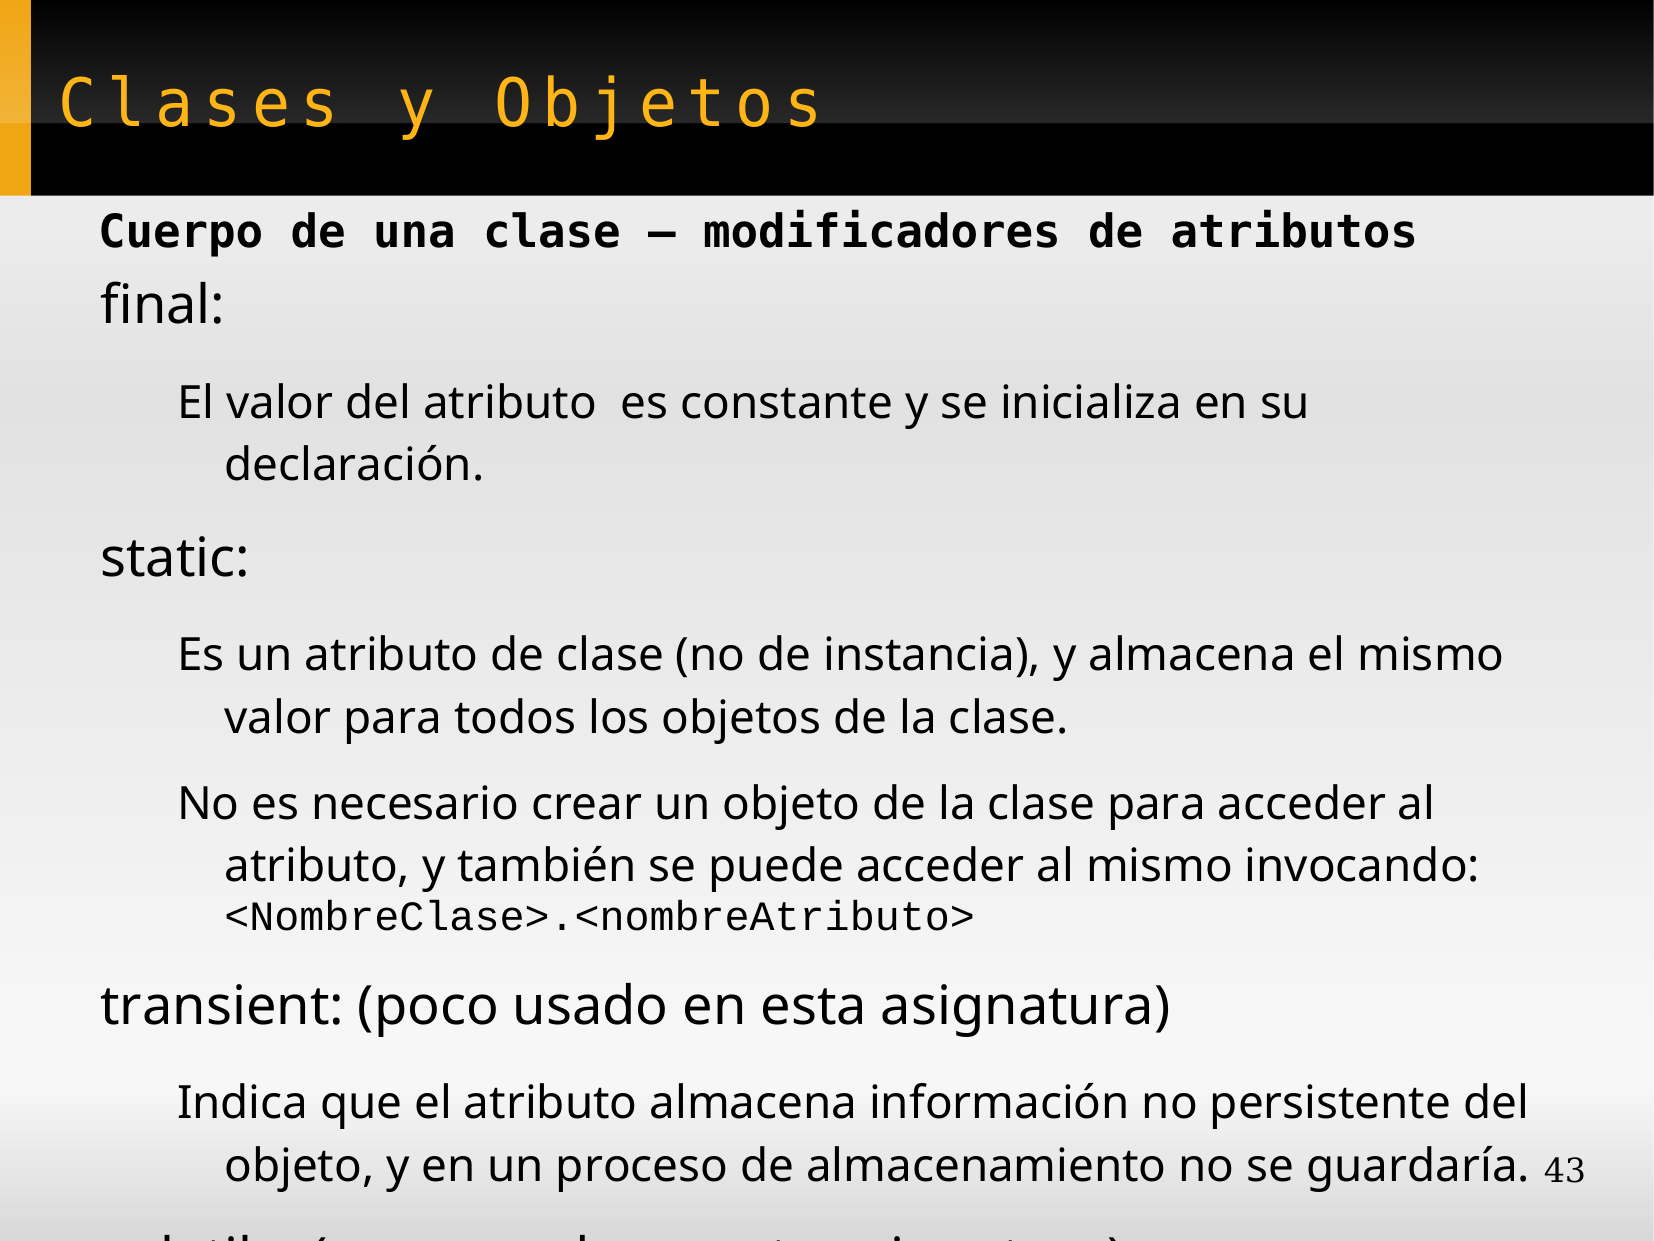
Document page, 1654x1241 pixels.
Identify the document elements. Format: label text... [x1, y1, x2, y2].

text_box Cuerpo de una clase – modificadores de atributos [83, 197, 1433, 266]
list final: El valor del atributo es constante y se inicializa en su declaración. static: Es un atributo de clase (no de instancia), y almacena el mismo valor para todos los objetos de la clase. No es necesario crear un objeto de la clase para acceder al atributo, y también se puede acceder al mismo invocando: <NombreClase>.<nombreAtributo> transient: (poco usado en esta asignatura) Indica que el atributo almacena información no persistente del objeto, y en un proceso de almacenamiento no se guardaría. volatile: (poco usado en esta asignatura) El atributo almacena valores modificables por distintos threads. [82, 265, 1571, 1229]
title Clases y Objetos [59, 29, 1595, 178]
picture [0, 0, 1654, 1241]
